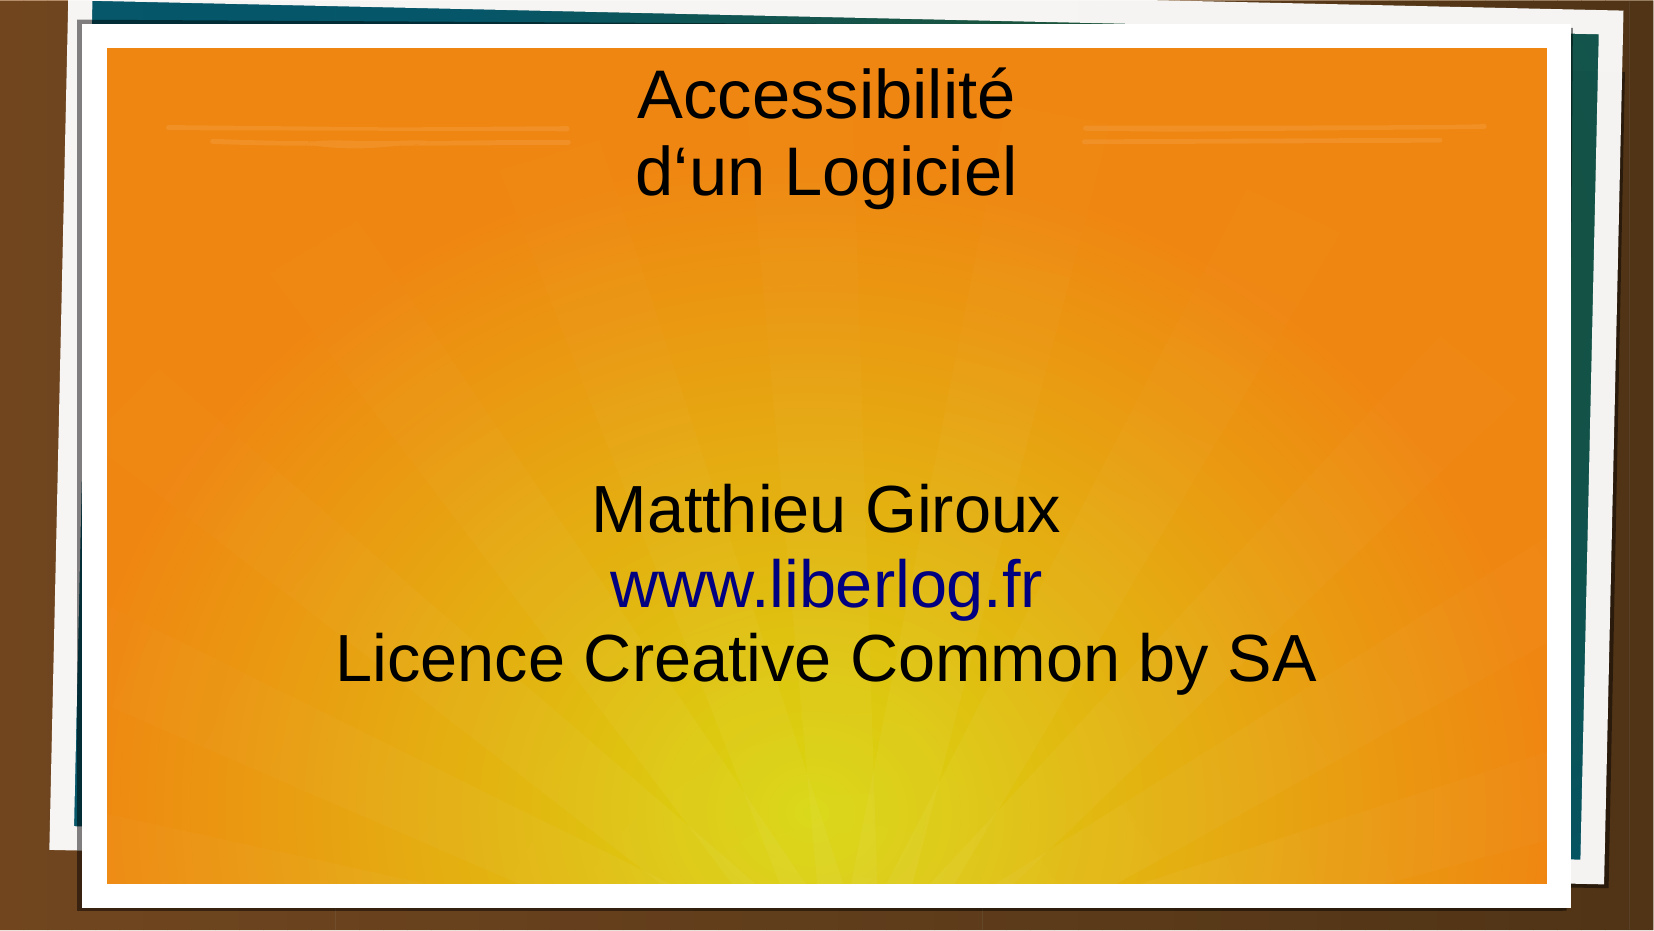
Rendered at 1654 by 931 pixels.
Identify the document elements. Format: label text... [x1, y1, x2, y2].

title Accessibilité d‘un Logiciel [566, 56, 1087, 210]
subtitle Matthieu Giroux www.liberlog.fr Licence Creative Common by SA [162, 224, 1492, 931]
